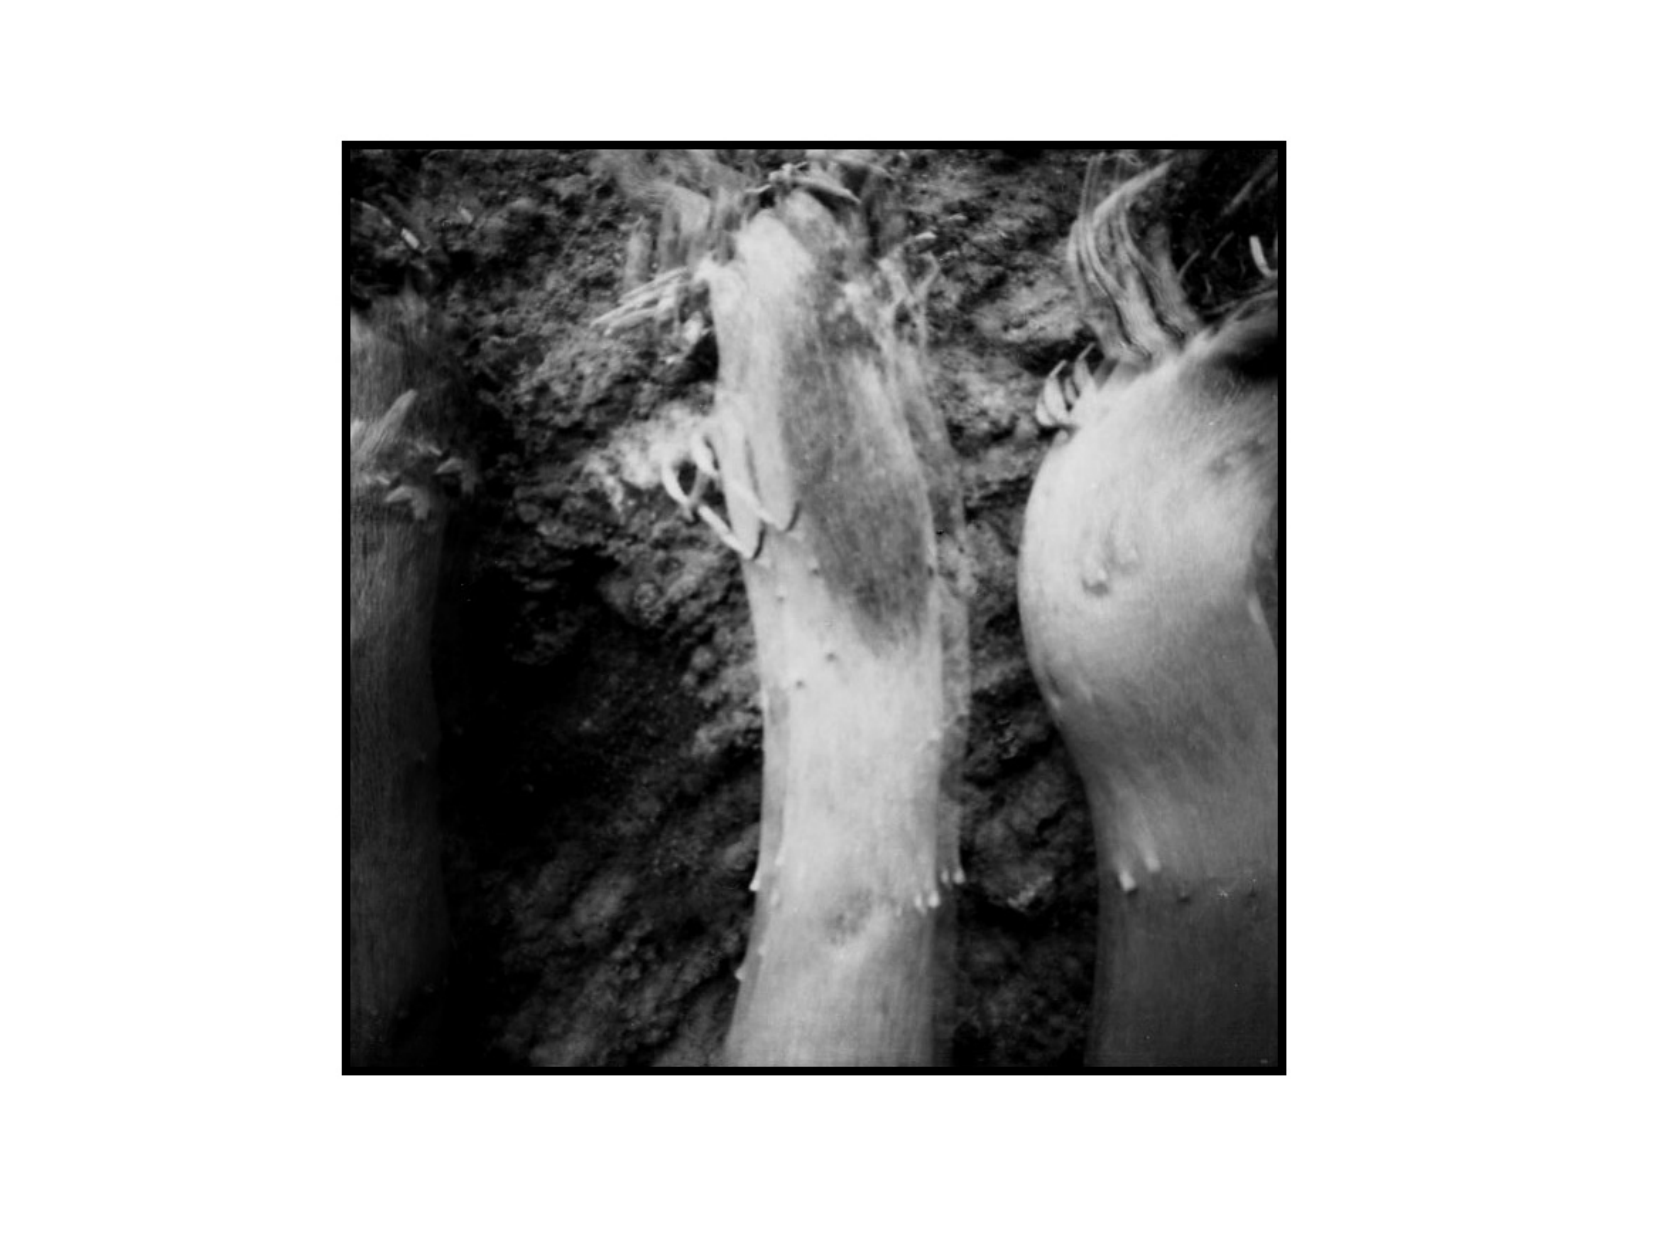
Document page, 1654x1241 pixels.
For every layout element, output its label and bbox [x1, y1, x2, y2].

picture [200, 0, 1430, 1219]
